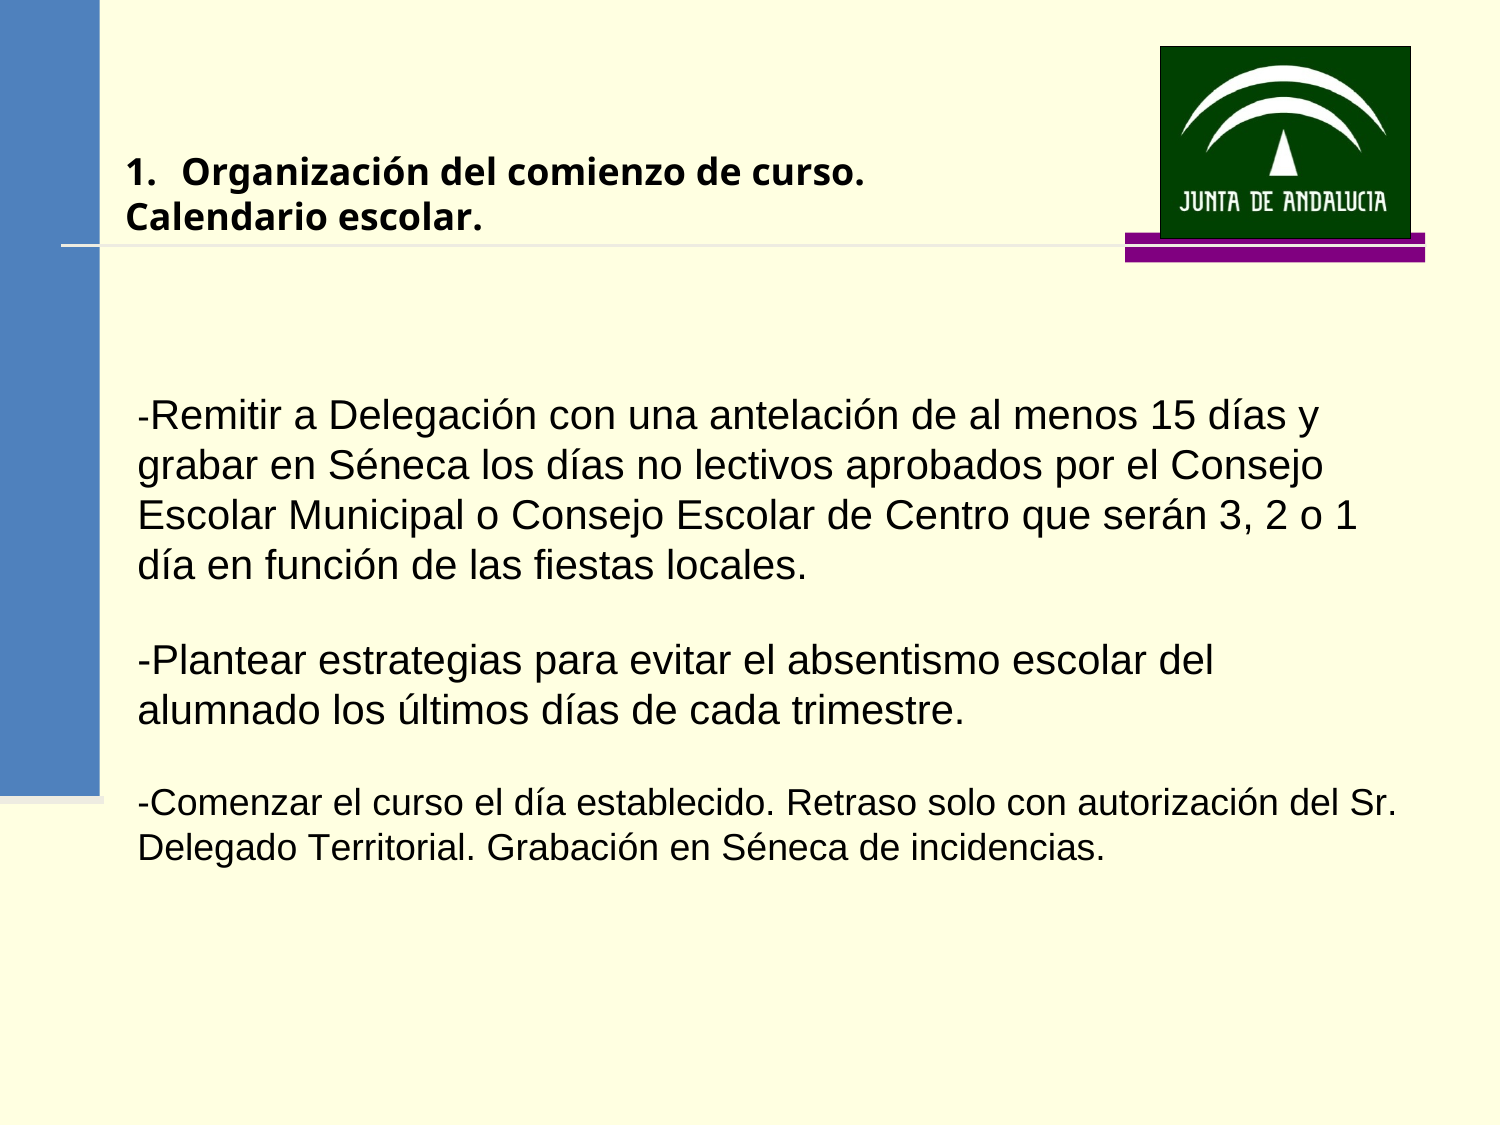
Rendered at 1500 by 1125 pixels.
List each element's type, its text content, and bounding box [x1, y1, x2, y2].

text_box -Remitir a Delegación con una antelación de al menos 15 días y grabar en Séneca los días no lectivos aprobados por el Consejo Escolar Municipal o Consejo Escolar de Centro que serán 3, 2 o 1 día en función de las fiestas locales. -Plantear estrategias para evitar el absentismo escolar del alumnado los últimos días de cada trimestre. -Comenzar el curso el día establecido. Retraso solo con autorización del Sr. Delegado Territorial. Grabación en Séneca de incidencias. [137, 387, 1400, 999]
text_box Organización del comienzo de curso. Calendario escolar. [124, 124, 1426, 313]
picture [1160, 46, 1410, 239]
